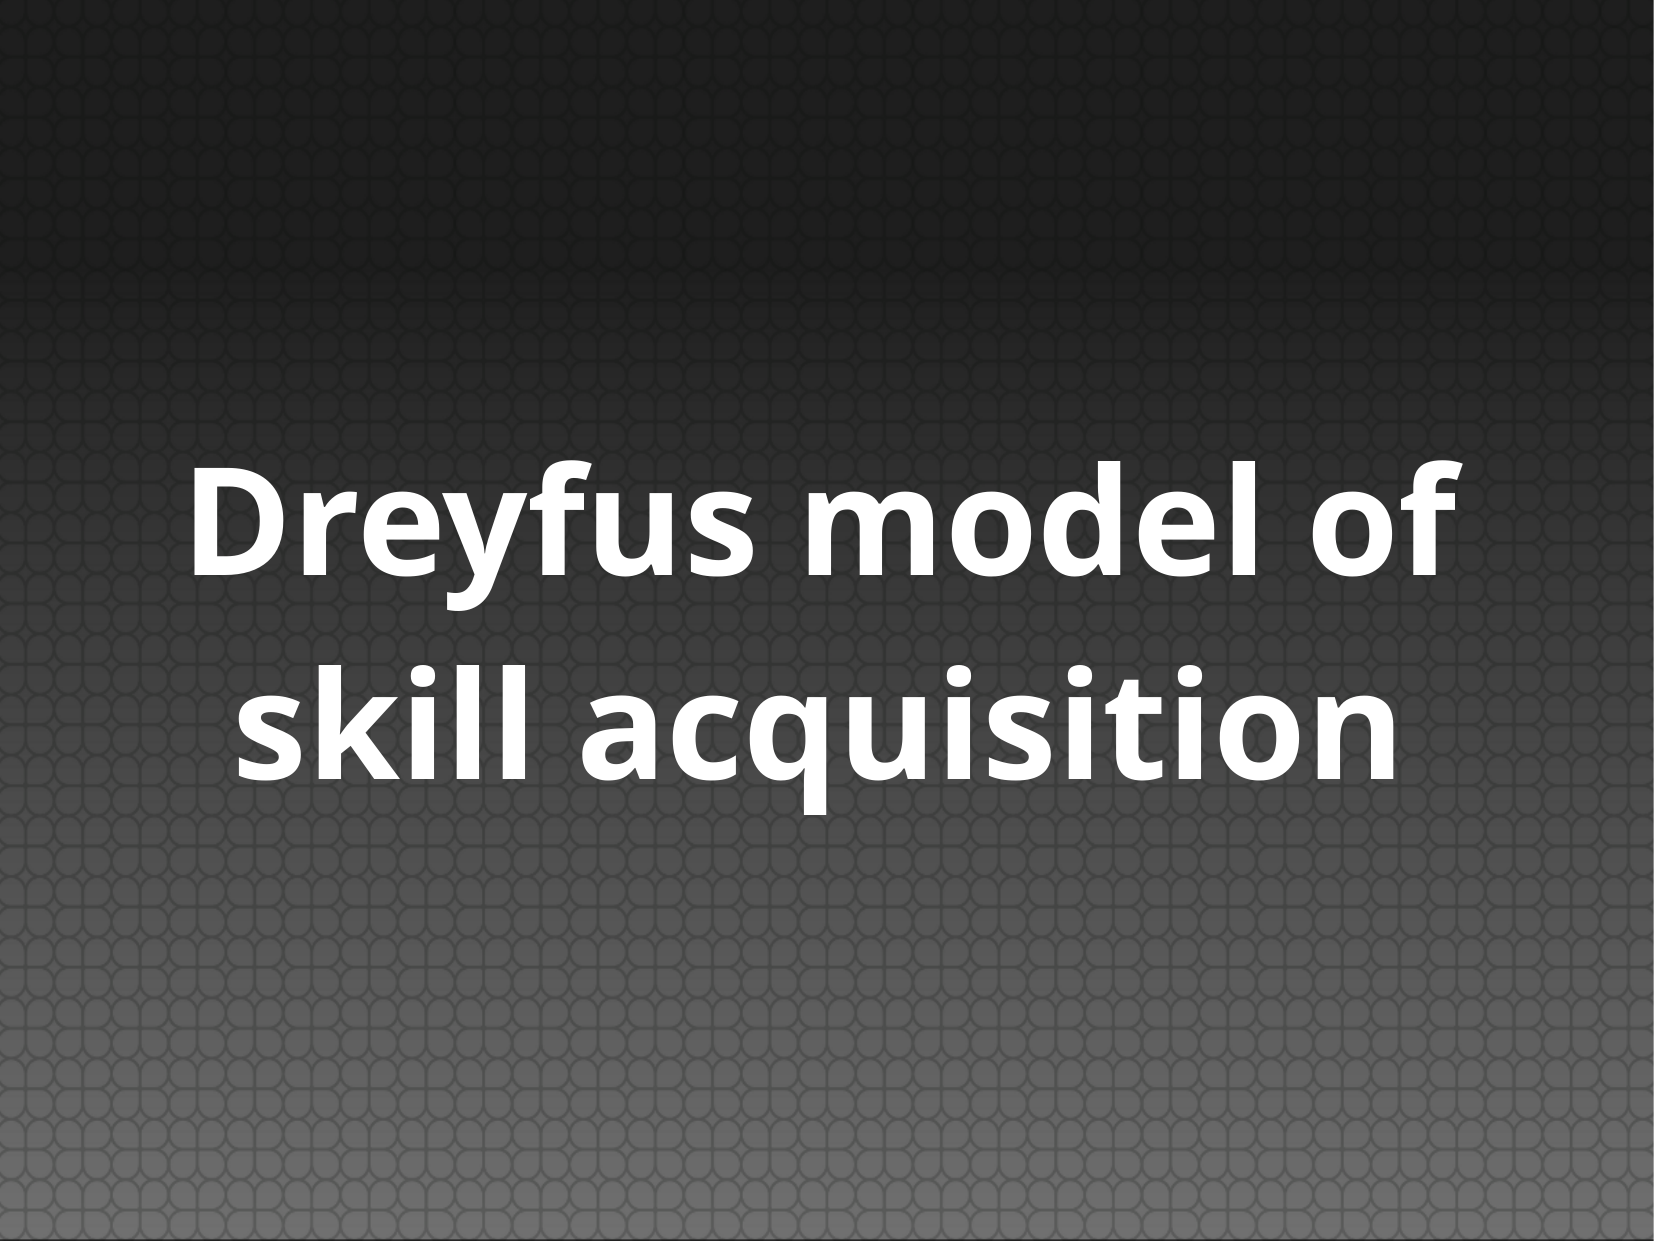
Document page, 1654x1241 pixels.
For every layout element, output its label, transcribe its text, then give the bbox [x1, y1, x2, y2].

picture [0, 0, 1654, 1241]
title Dreyfus model of skill acquisition [75, 444, 1564, 794]
